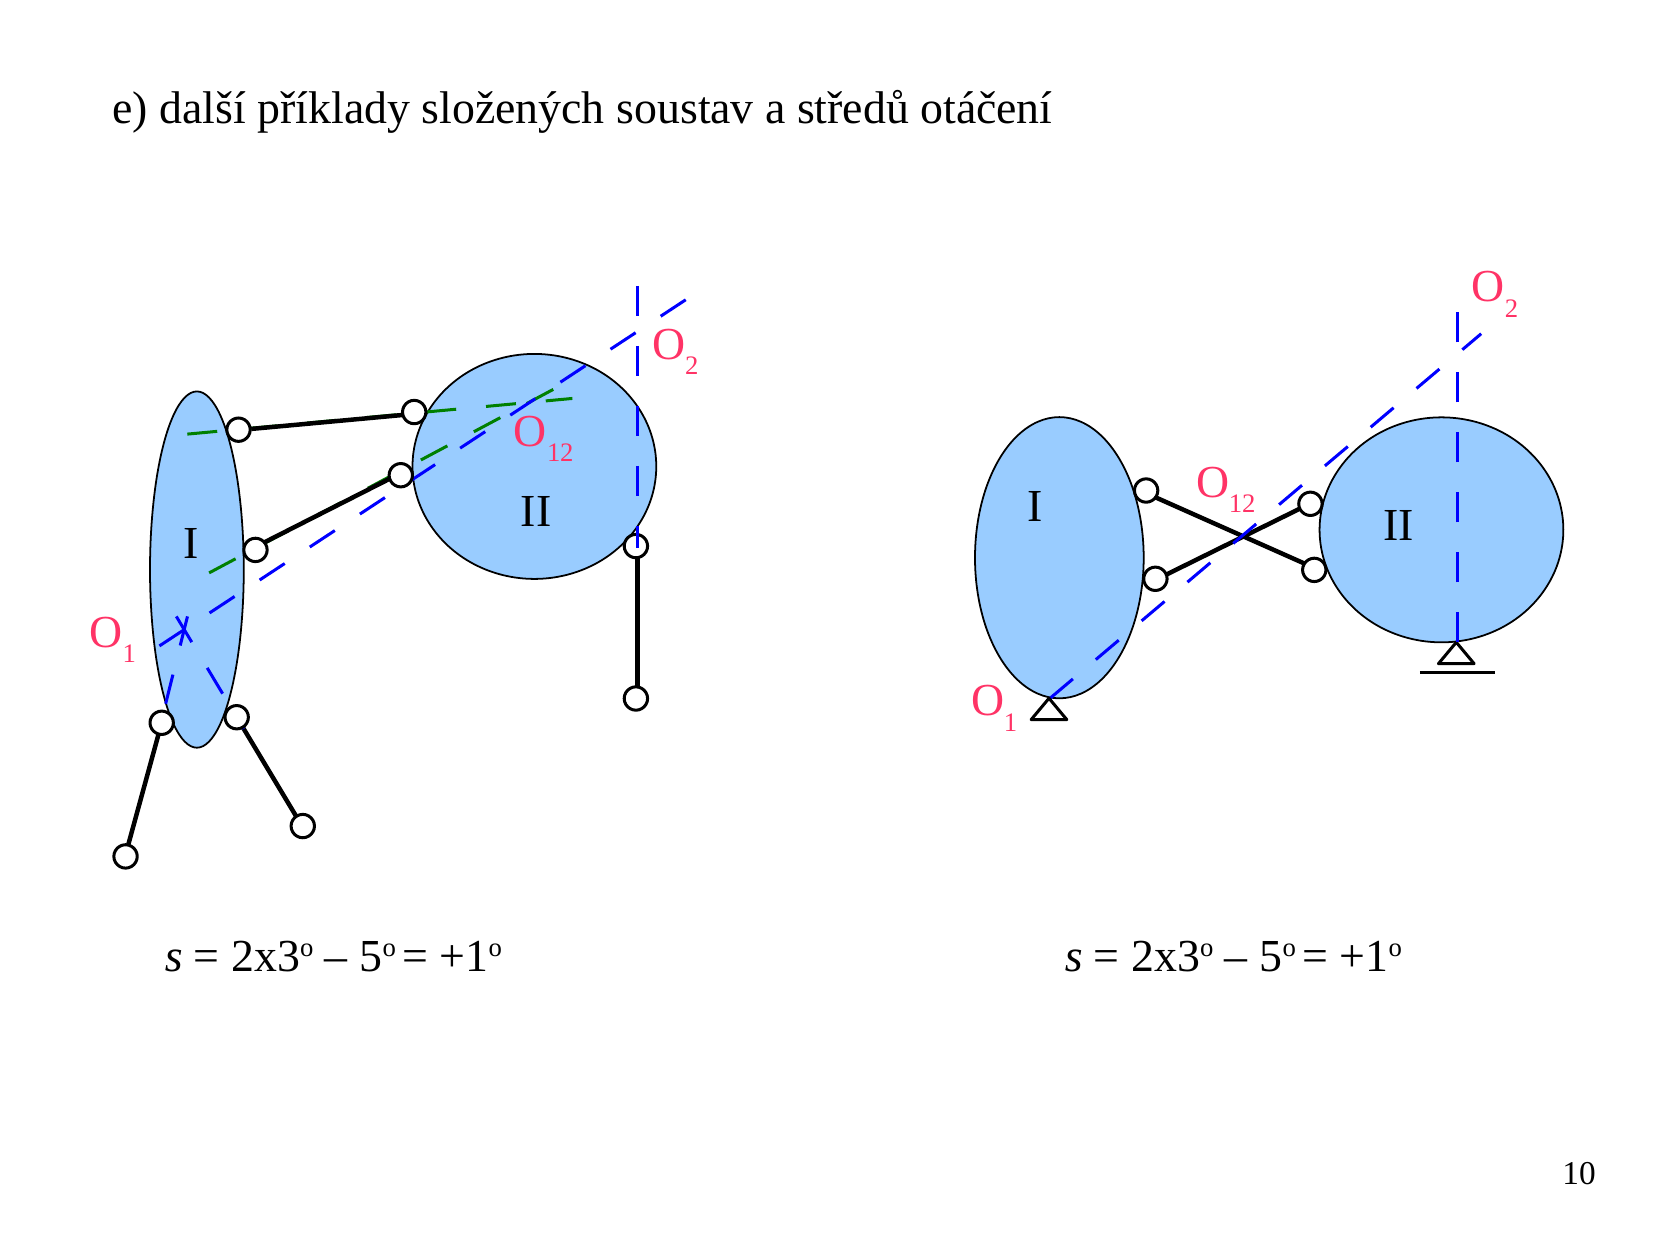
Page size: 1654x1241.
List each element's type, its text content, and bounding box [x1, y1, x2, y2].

text_box O1 [956, 667, 1051, 748]
text_box I [1012, 473, 1069, 544]
text_box O2 [637, 311, 732, 392]
text_box [291, 814, 315, 838]
text_box [975, 417, 1168, 699]
text_box O12 [1181, 449, 1276, 530]
text_box [150, 391, 268, 748]
text_box [624, 686, 648, 711]
text_box O2 [1457, 253, 1551, 334]
text_box II [1368, 492, 1444, 563]
text_box [1298, 417, 1564, 664]
text_box II [506, 477, 582, 549]
text_box s = 2x3o – 5o = +1o [1050, 923, 1538, 994]
text_box s = 2x3o – 5o = +1o [150, 923, 638, 994]
text_box [389, 353, 657, 579]
text_box [113, 844, 138, 869]
text_box e) další příklady složených soustav a středů otáčení [112, 75, 1163, 141]
text_box [1051, 700, 1067, 720]
text_box I [168, 510, 226, 582]
text_box O12 [499, 398, 593, 479]
text_box O1 [75, 599, 169, 680]
